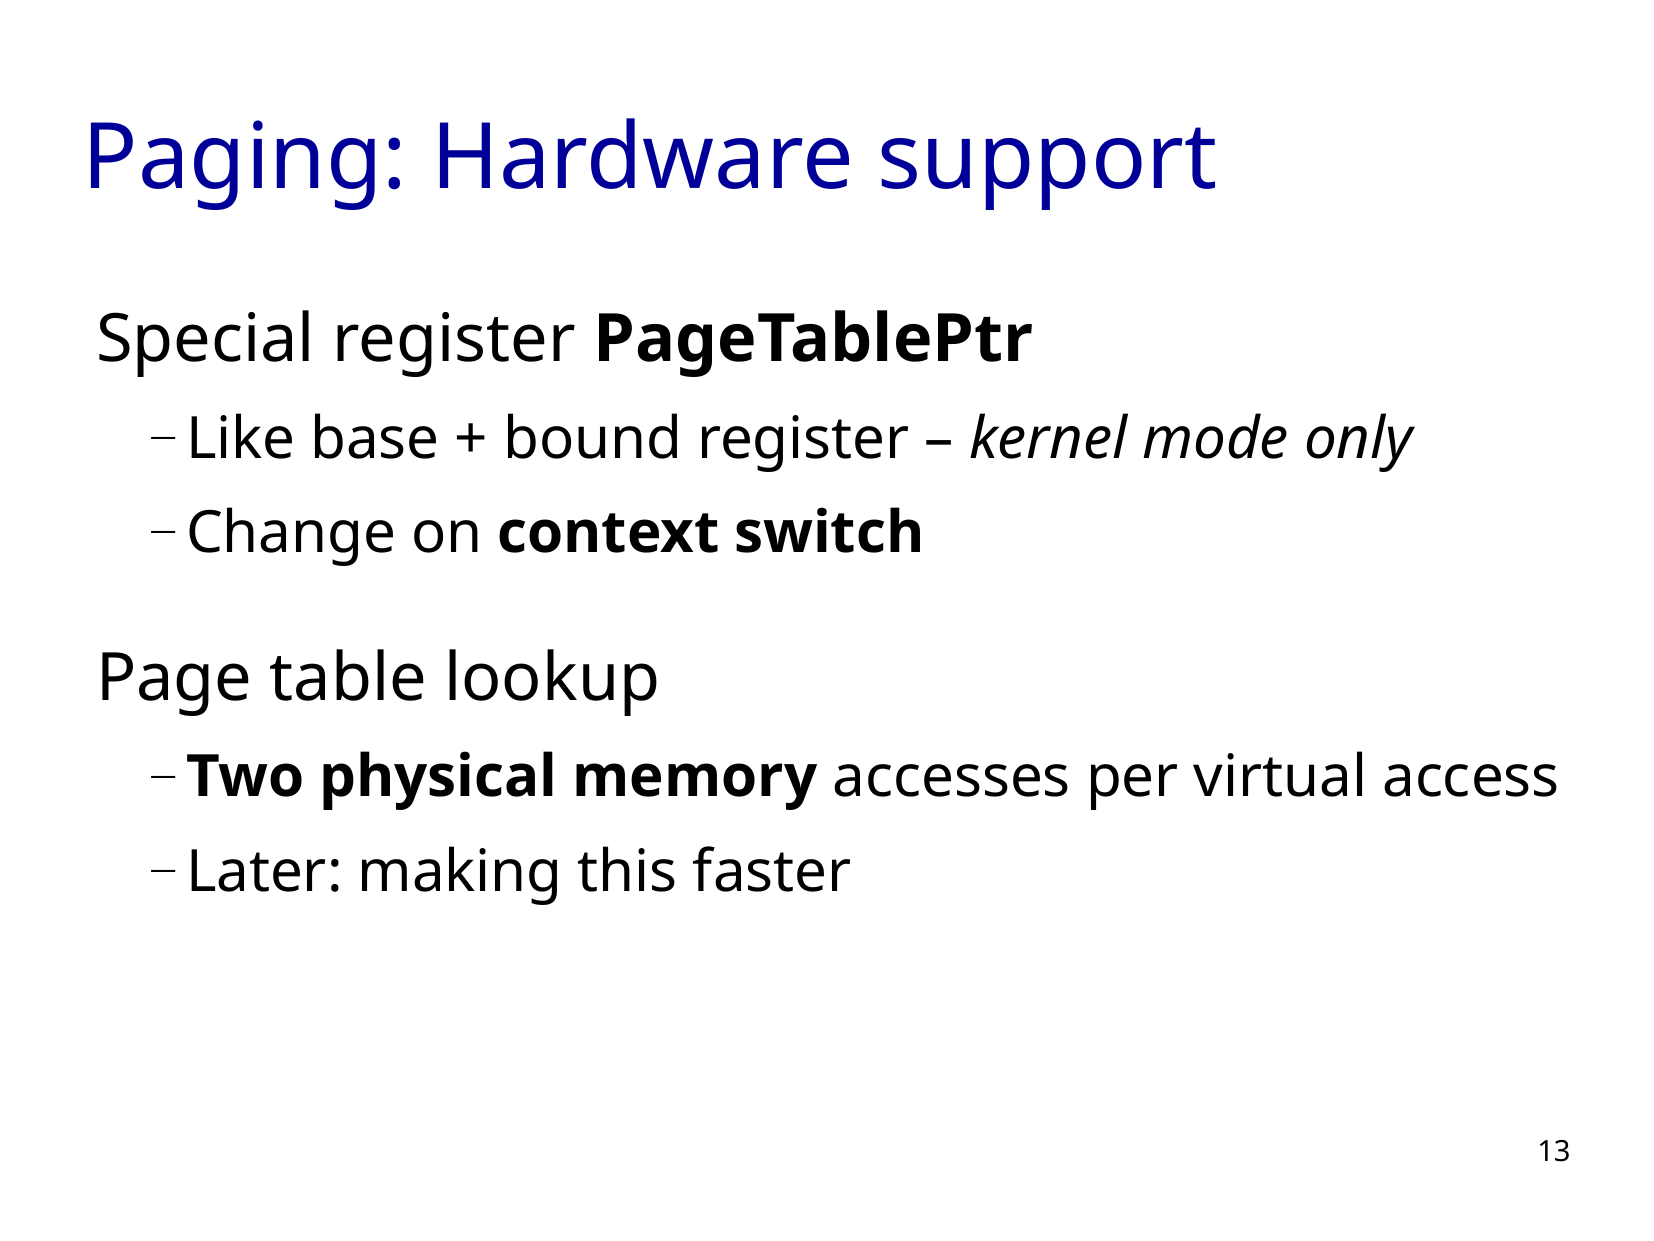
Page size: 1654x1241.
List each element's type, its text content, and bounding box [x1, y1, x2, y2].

list Special register PageTablePtr Like base + bound register – kernel mode only Change on context switch Page table lookup Two physical memory accesses per virtual access Later: making this faster [60, 290, 1571, 1096]
title Paging: Hardware support [82, 49, 1571, 257]
